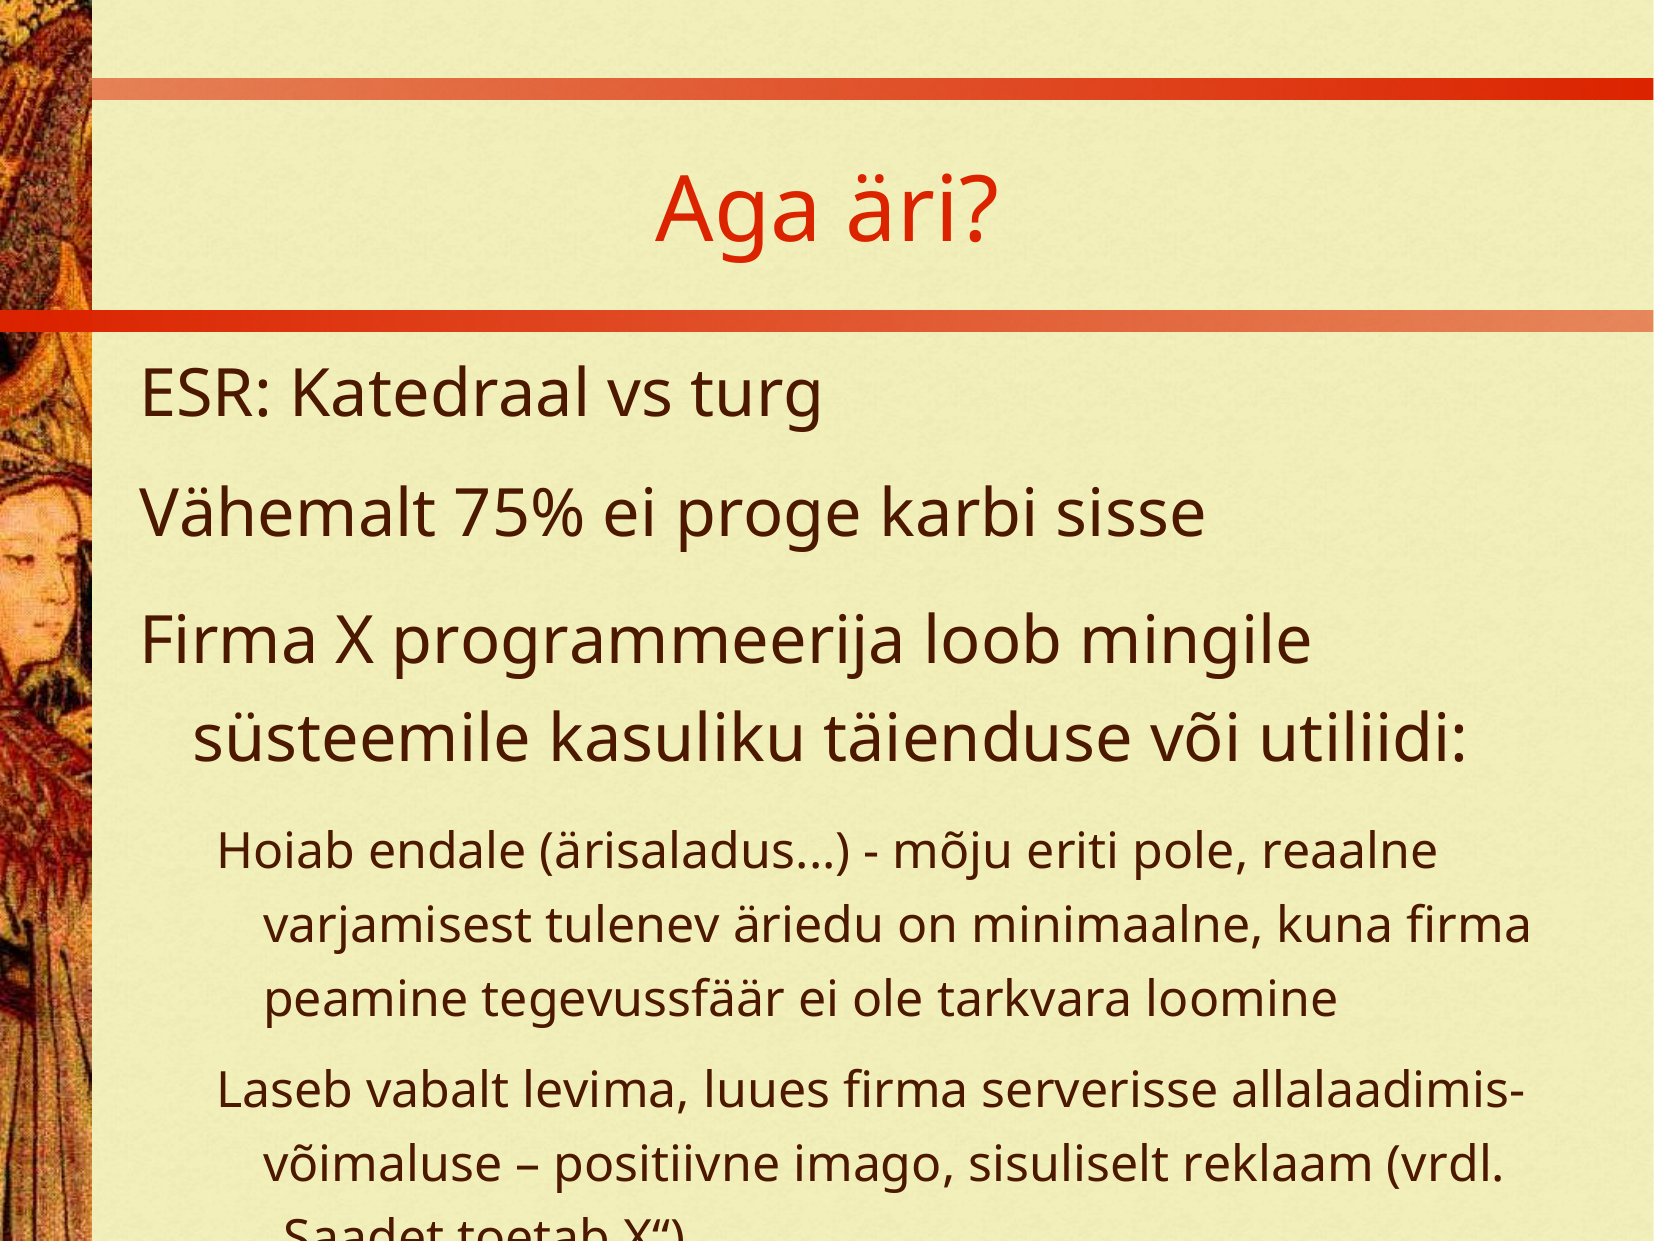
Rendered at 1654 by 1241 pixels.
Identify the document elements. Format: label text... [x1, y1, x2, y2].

picture [512, 1231, 526, 1239]
list ESR: Katedraal vs turg Vähemalt 75% ei proge karbi sisse Firma X programmeerija loob mingile süsteemile kasuliku täienduse või utiliidi: Hoiab endale (ärisaladus...) - mõju eriti pole, reaalne varjamisest tulenev äriedu on minimaalne, kuna firma peamine tegevussfäär ei ole tarkvara loomine Laseb vabalt levima, luues firma serverisse allalaadimis-võimaluse – positiivne imago, sisuliselt reklaam (vrdl. „Saadet toetab X“) [121, 344, 1534, 1127]
picture [405, 1231, 419, 1239]
picture [374, 1231, 389, 1241]
picture [0, 0, 1654, 310]
picture [482, 1231, 498, 1241]
picture [588, 1231, 602, 1241]
picture [0, 332, 1654, 1241]
title Aga äri? [121, 102, 1534, 311]
